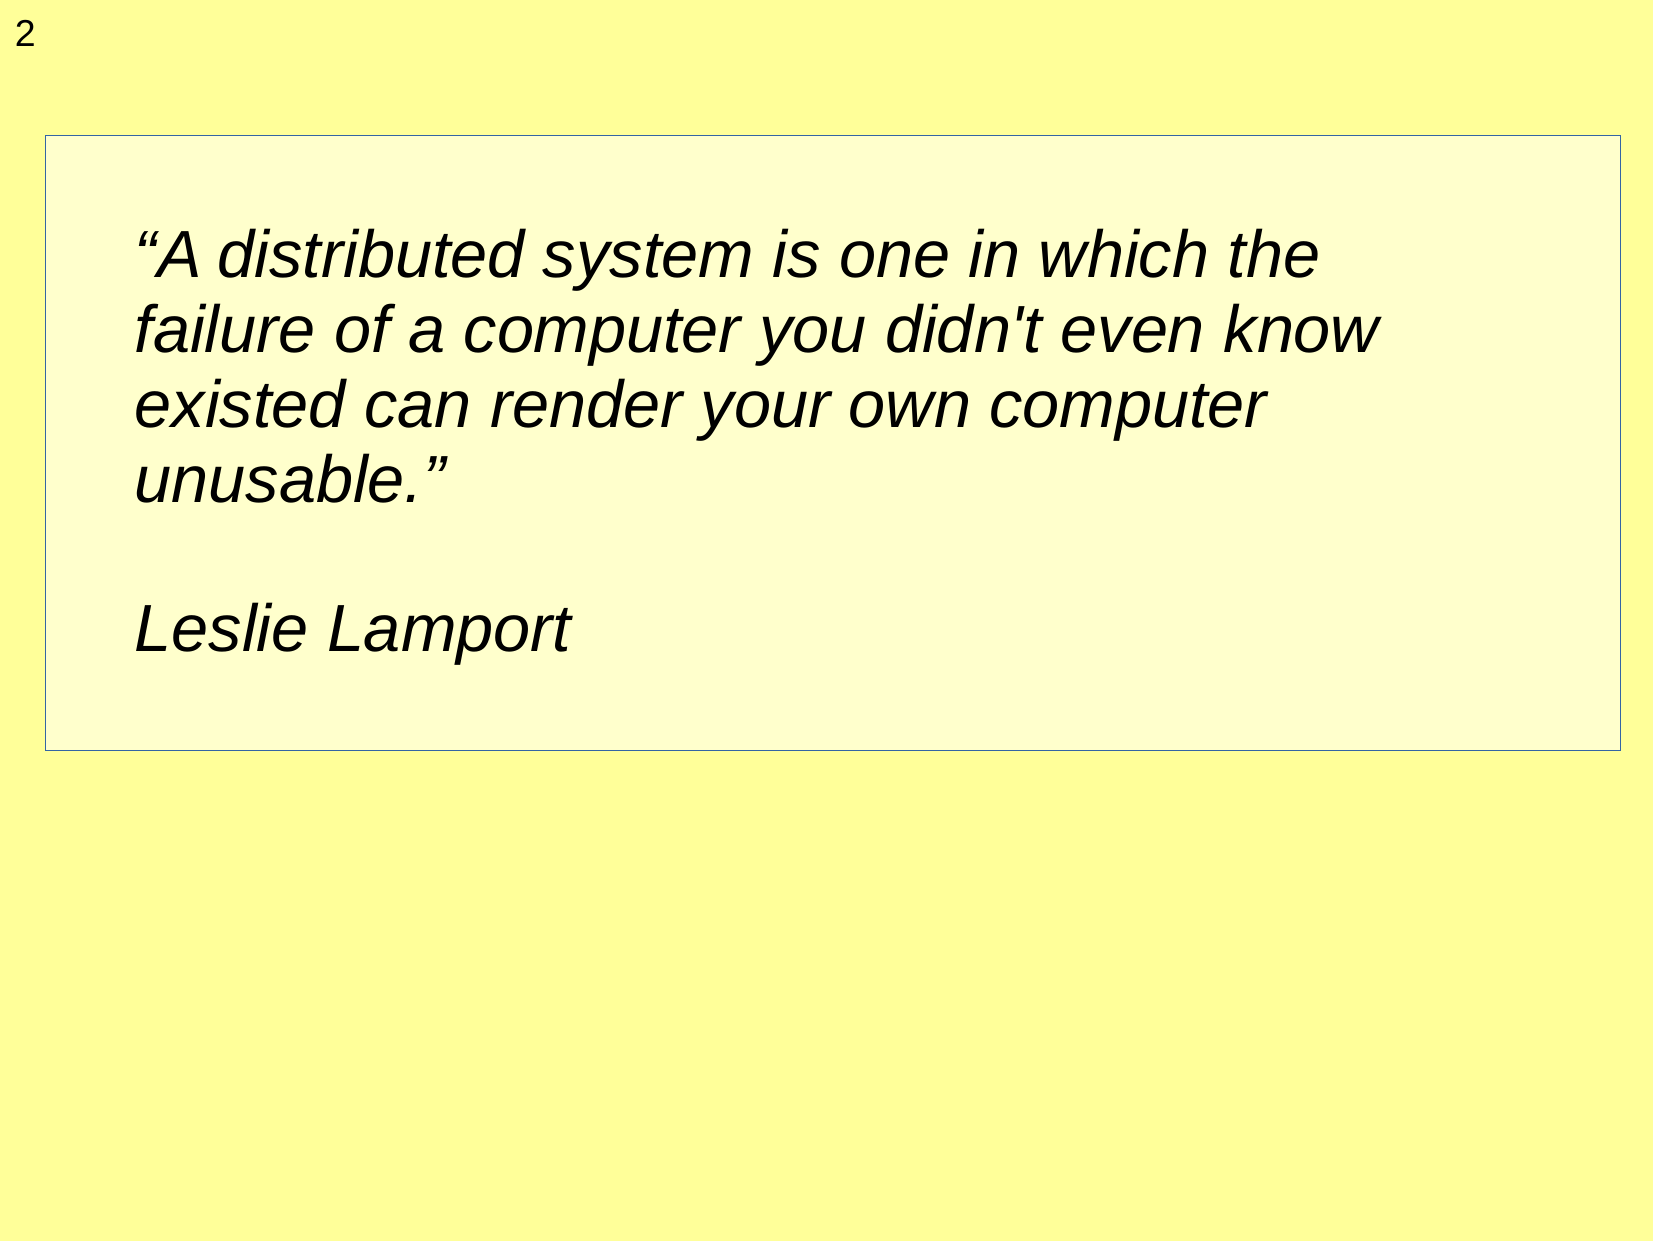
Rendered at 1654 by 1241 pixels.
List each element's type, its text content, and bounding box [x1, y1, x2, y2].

text_box “A distributed system is one in which the failure of a computer you didn't even know existed can render your own computer unusable.” Leslie Lamport [120, 210, 1531, 712]
text_box [45, 135, 1621, 751]
text_box <number> [0, 5, 658, 76]
